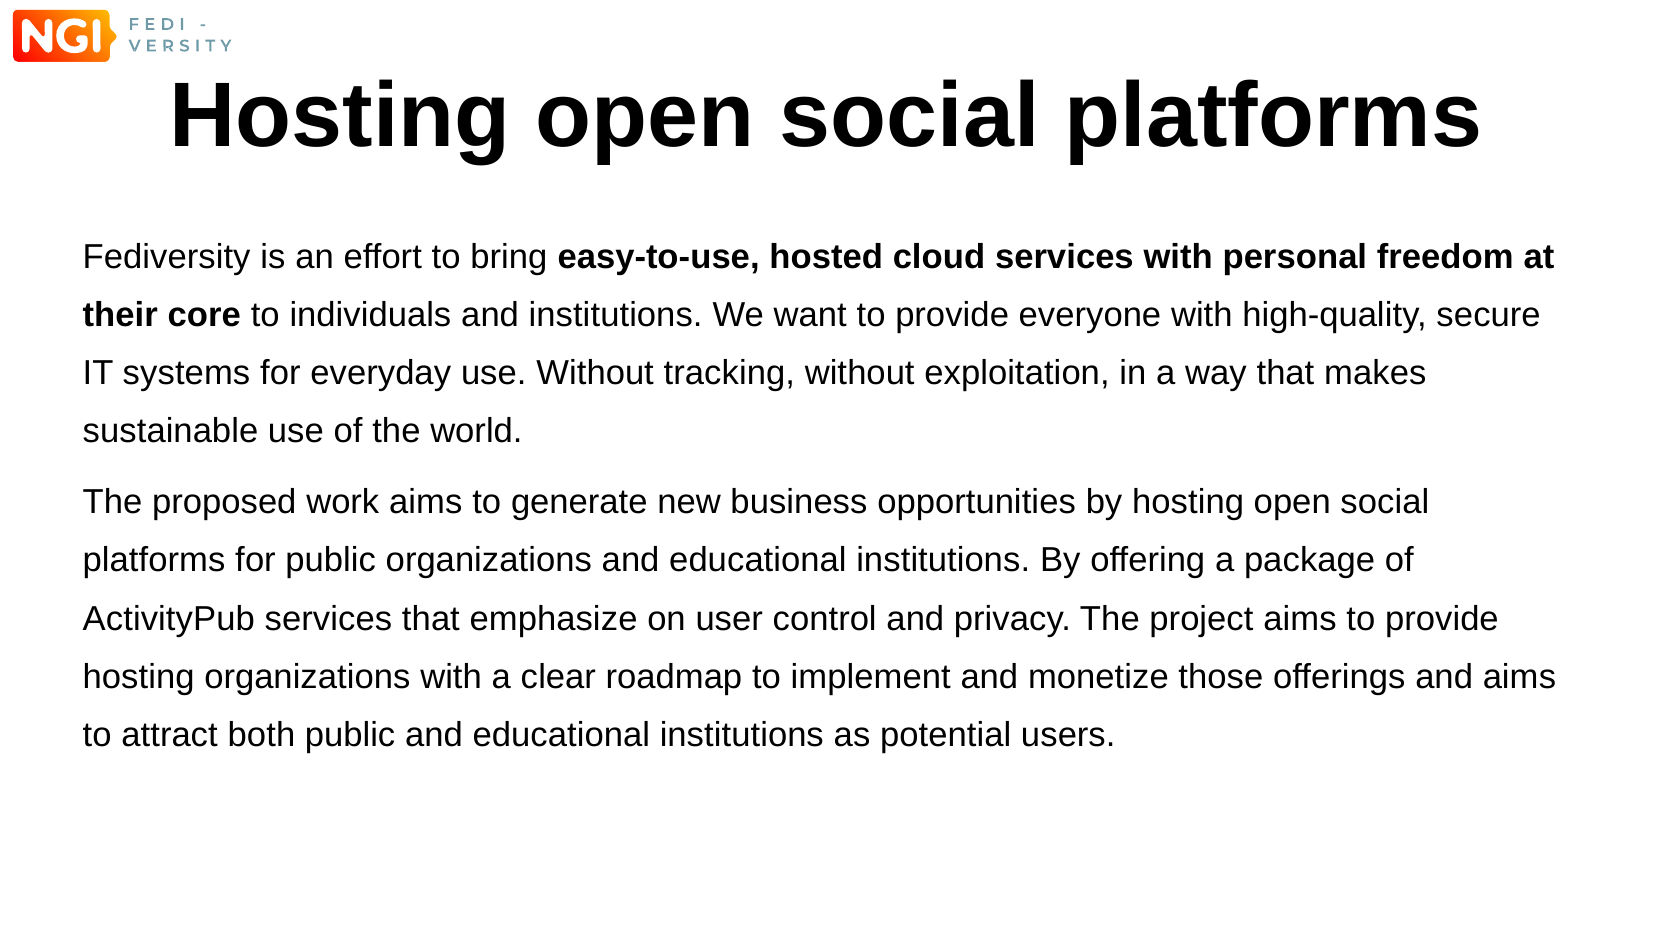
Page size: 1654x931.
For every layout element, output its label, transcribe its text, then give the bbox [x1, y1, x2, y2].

title Hosting open social platforms [82, 37, 1571, 193]
list Fediversity is an effort to bring easy-to-use, hosted cloud services with personal freedom at their core to individuals and institutions. We want to provide everyone with high-quality, secure IT systems for everyday use. Without tracking, without exploitation, in a way that makes sustainable use of the world. The proposed work aims to generate new business opportunities by hosting open social platforms for public organizations and educational institutions. By offering a package of ActivityPub services that emphasize on user control and privacy. The project aims to provide hosting organizations with a clear roadmap to implement and monetize those offerings and aims to attract both public and educational institutions as potential users. [82, 217, 1571, 758]
picture [12, 9, 232, 63]
